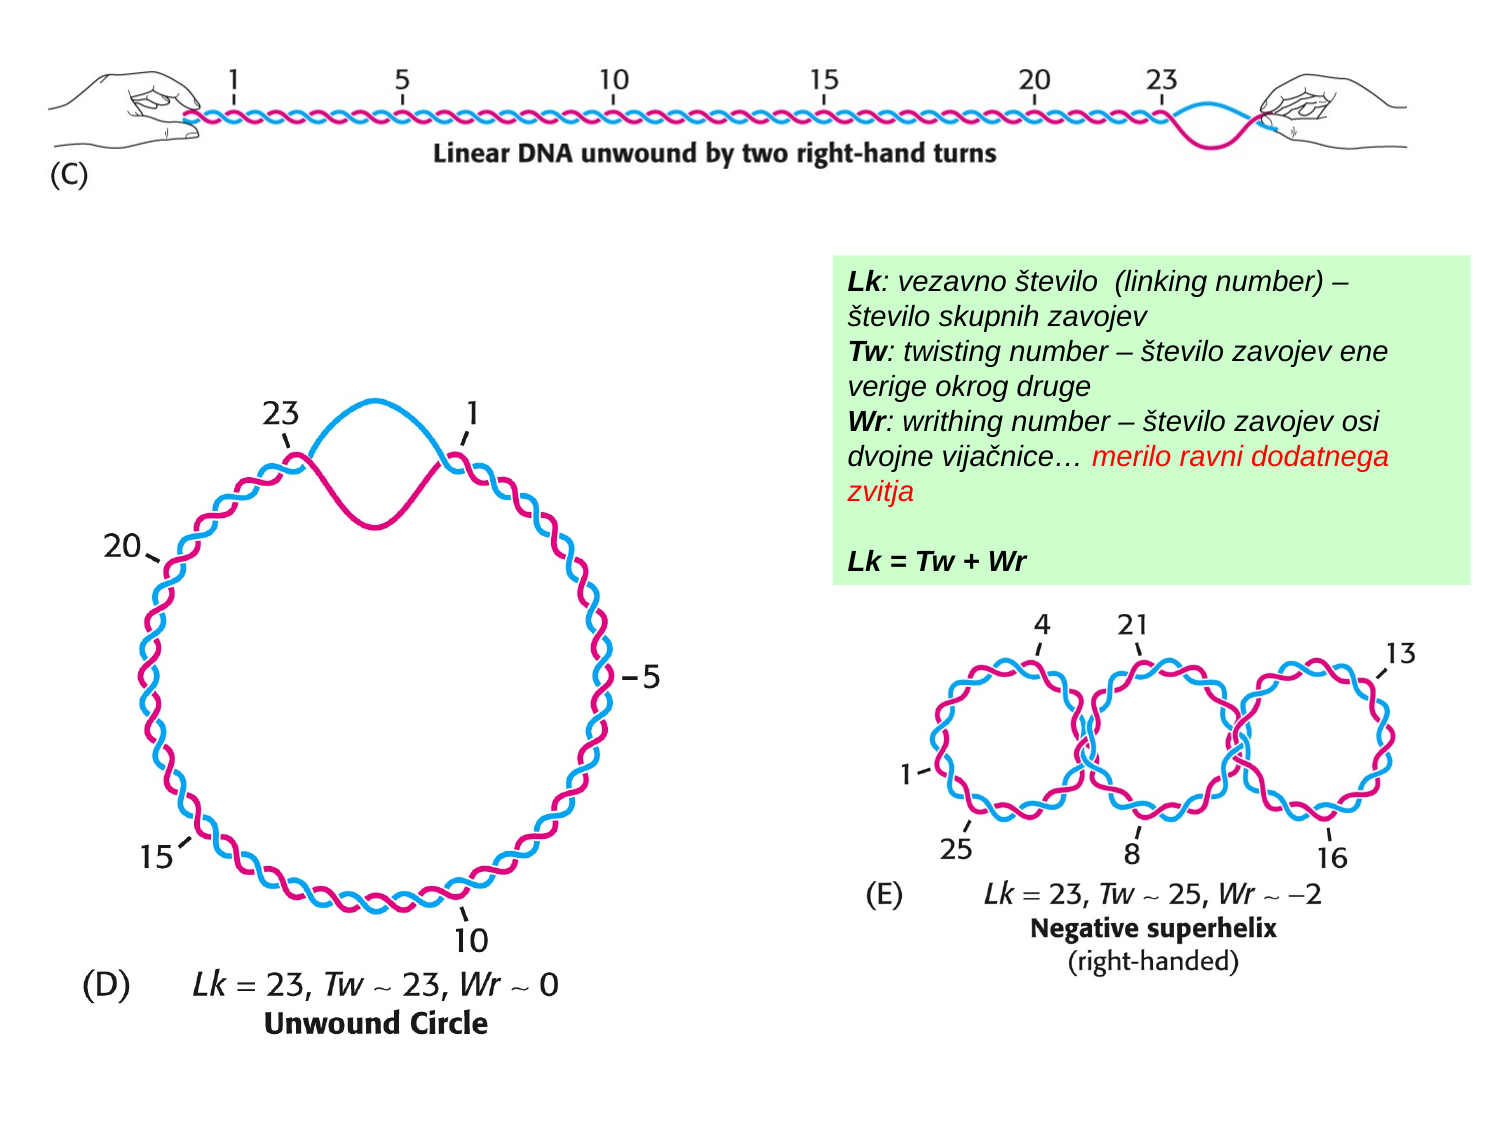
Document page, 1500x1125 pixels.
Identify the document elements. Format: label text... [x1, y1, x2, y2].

picture [53, 361, 698, 1063]
text_box Lk: vezavno število (linking number) – število skupnih zavojev Tw: twisting number – število zavojev ene verige okrog druge Wr: writhing number – število zavojev osi dvojne vijačnice… merilo ravni dodatnega zvitja Lk = Tw + Wr [832, 255, 1471, 585]
picture [29, 30, 1430, 211]
picture [844, 586, 1436, 998]
